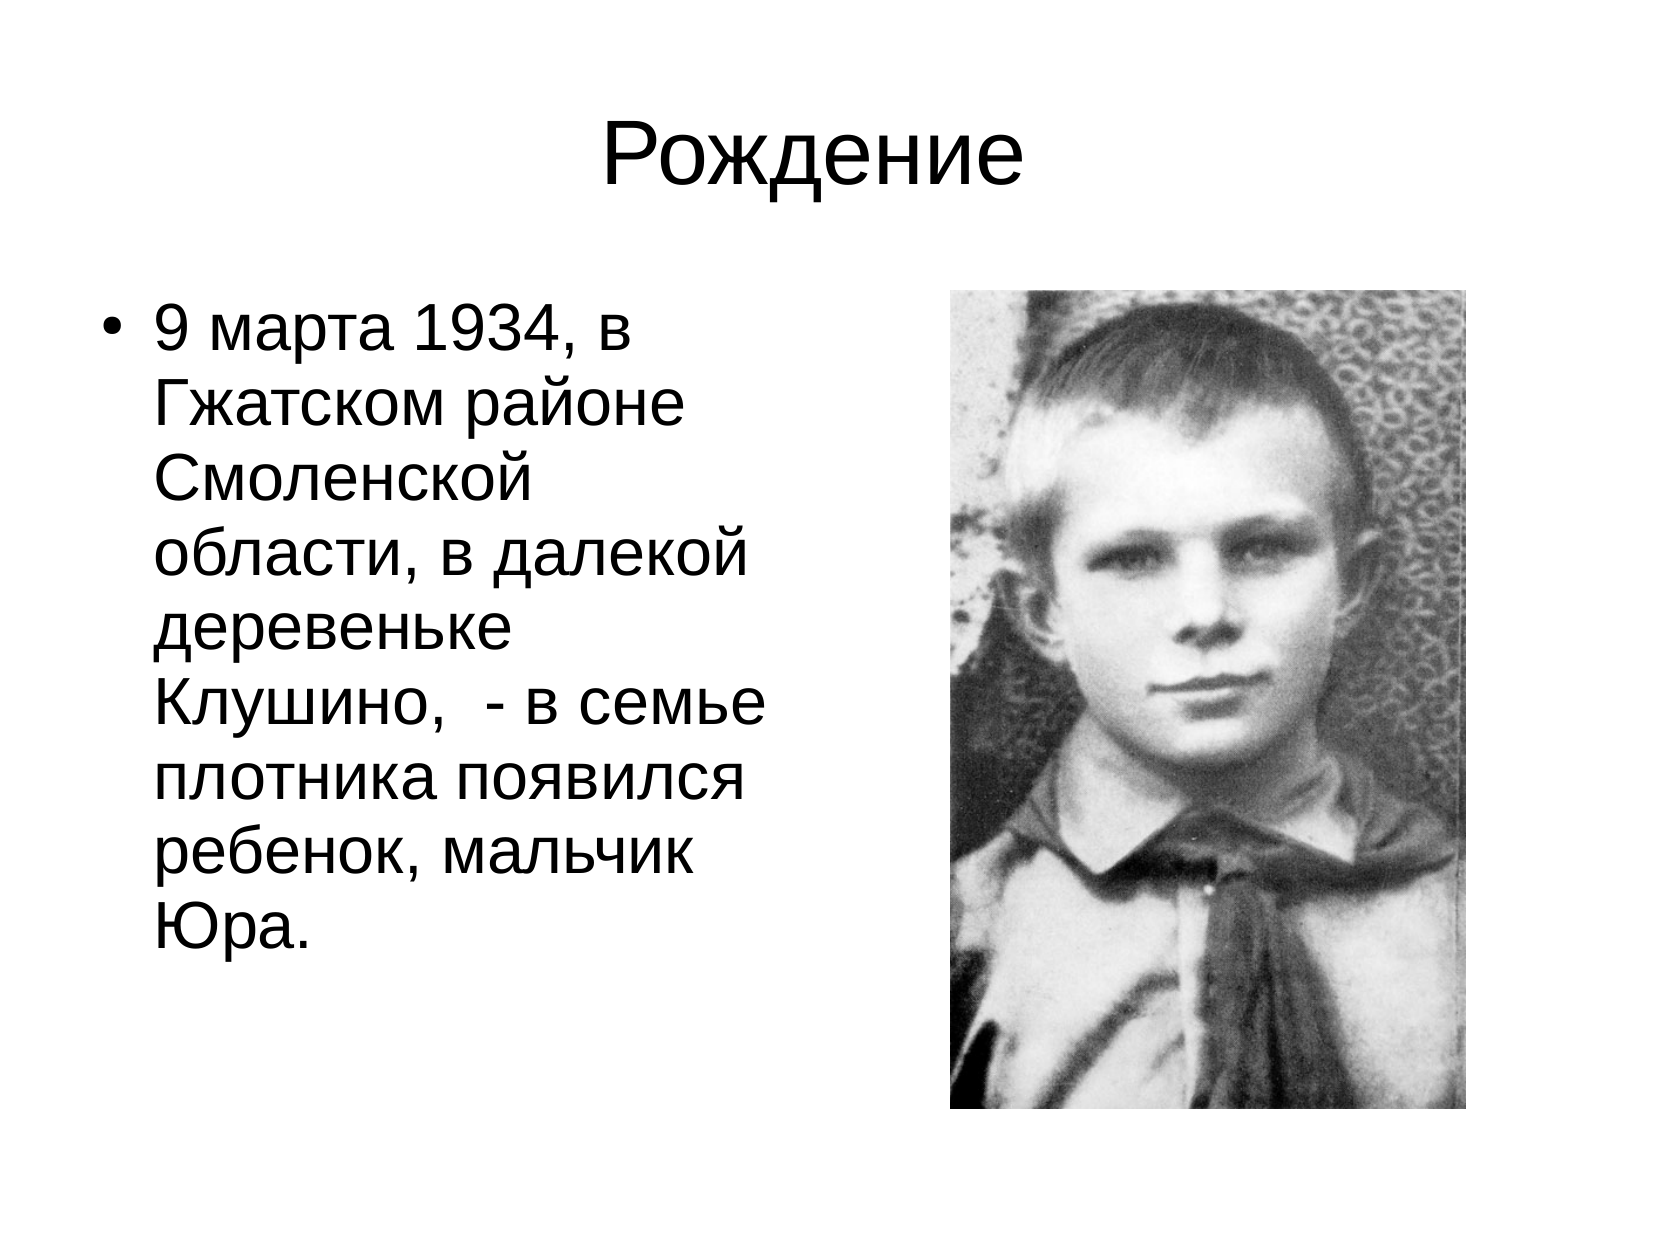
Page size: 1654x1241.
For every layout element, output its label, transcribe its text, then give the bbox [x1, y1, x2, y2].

picture [950, 290, 1466, 1109]
title Рождение [82, 49, 1571, 257]
list 9 марта 1934, в Гжатском районе Смоленской области, в далекой деревеньке Клушино, - в семье плотника появился ребенок, мальчик Юра. [82, 290, 809, 1109]
